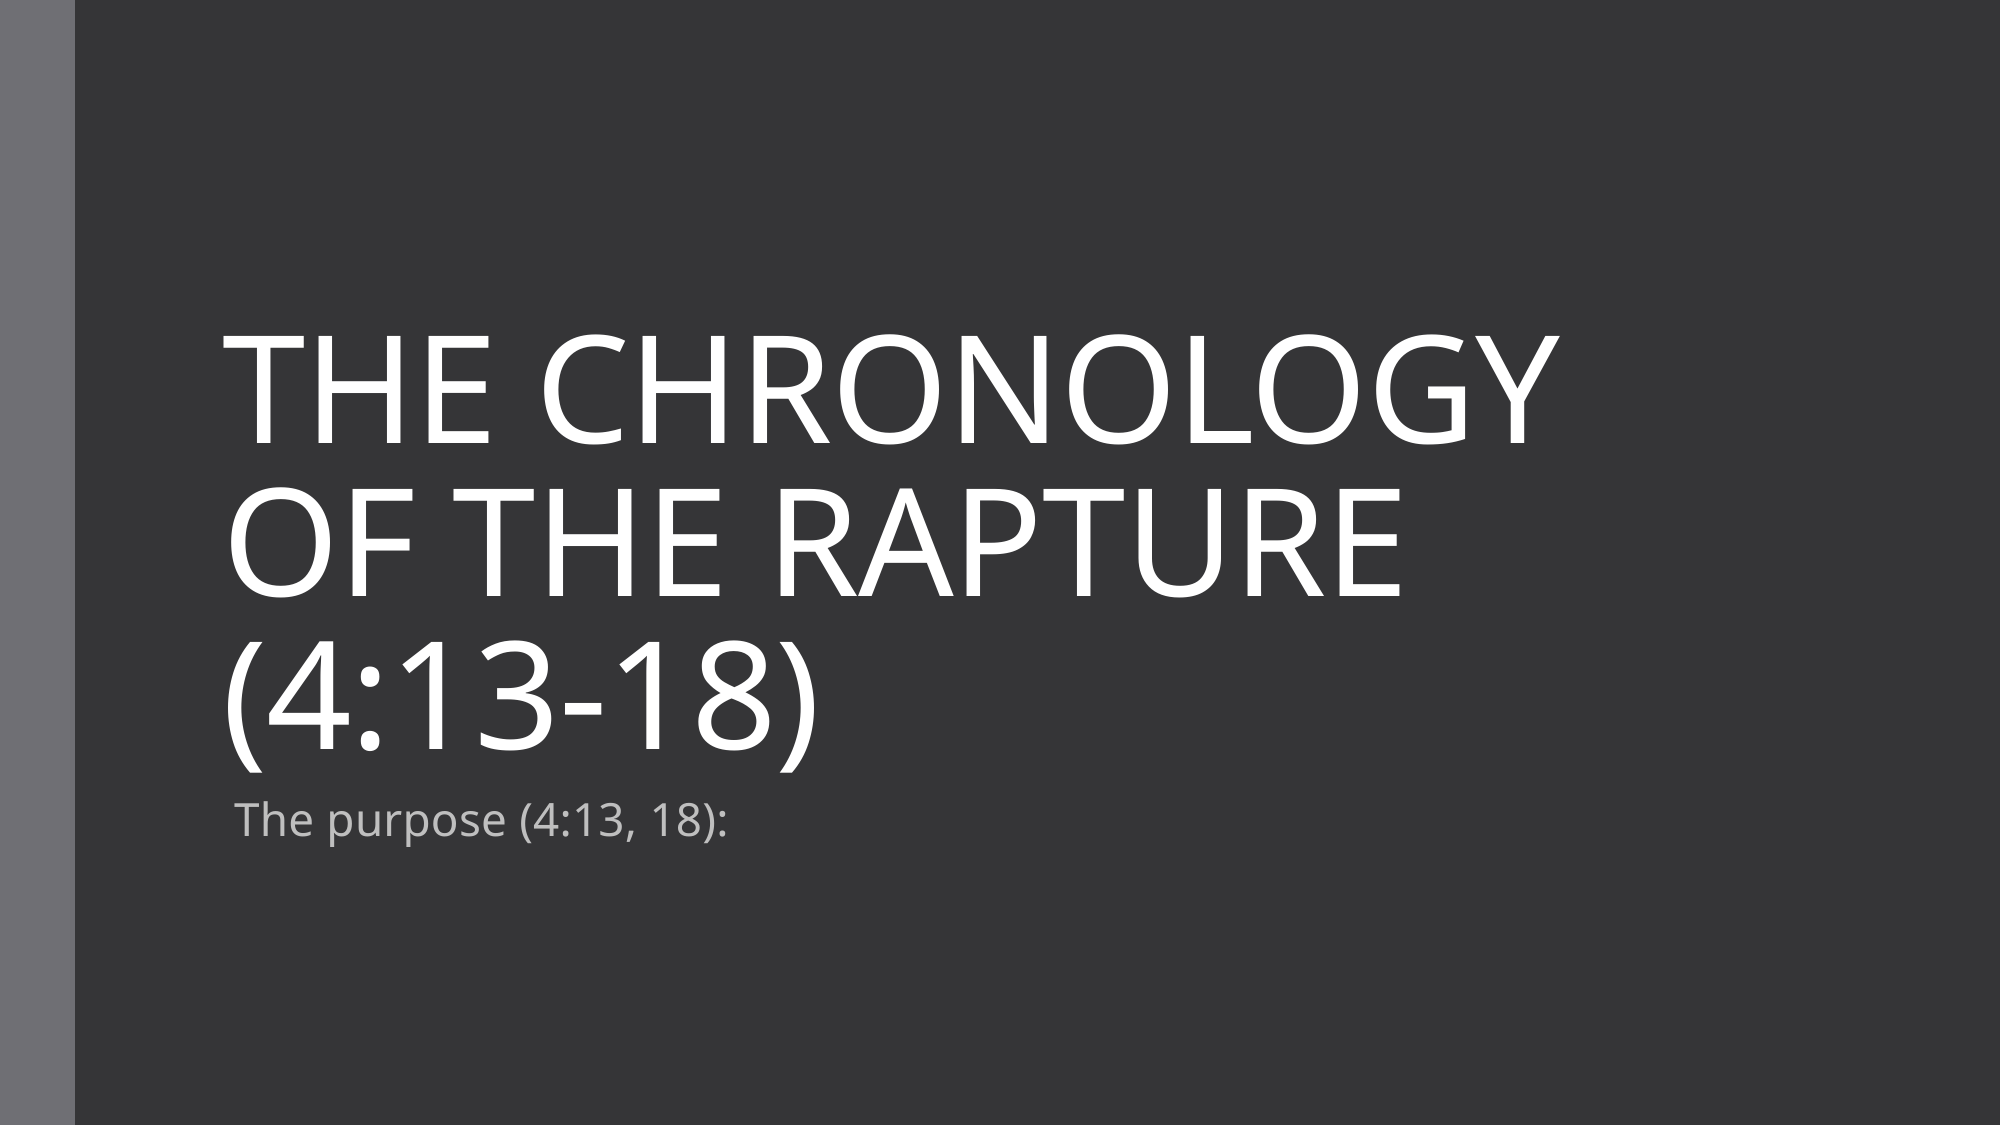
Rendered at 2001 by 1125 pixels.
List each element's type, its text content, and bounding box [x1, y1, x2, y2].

title THE CHRONOLOGY OF THE RAPTURE (4:13-18) [206, 124, 1752, 787]
subtitle The purpose (4:13, 18): [206, 787, 1752, 1066]
